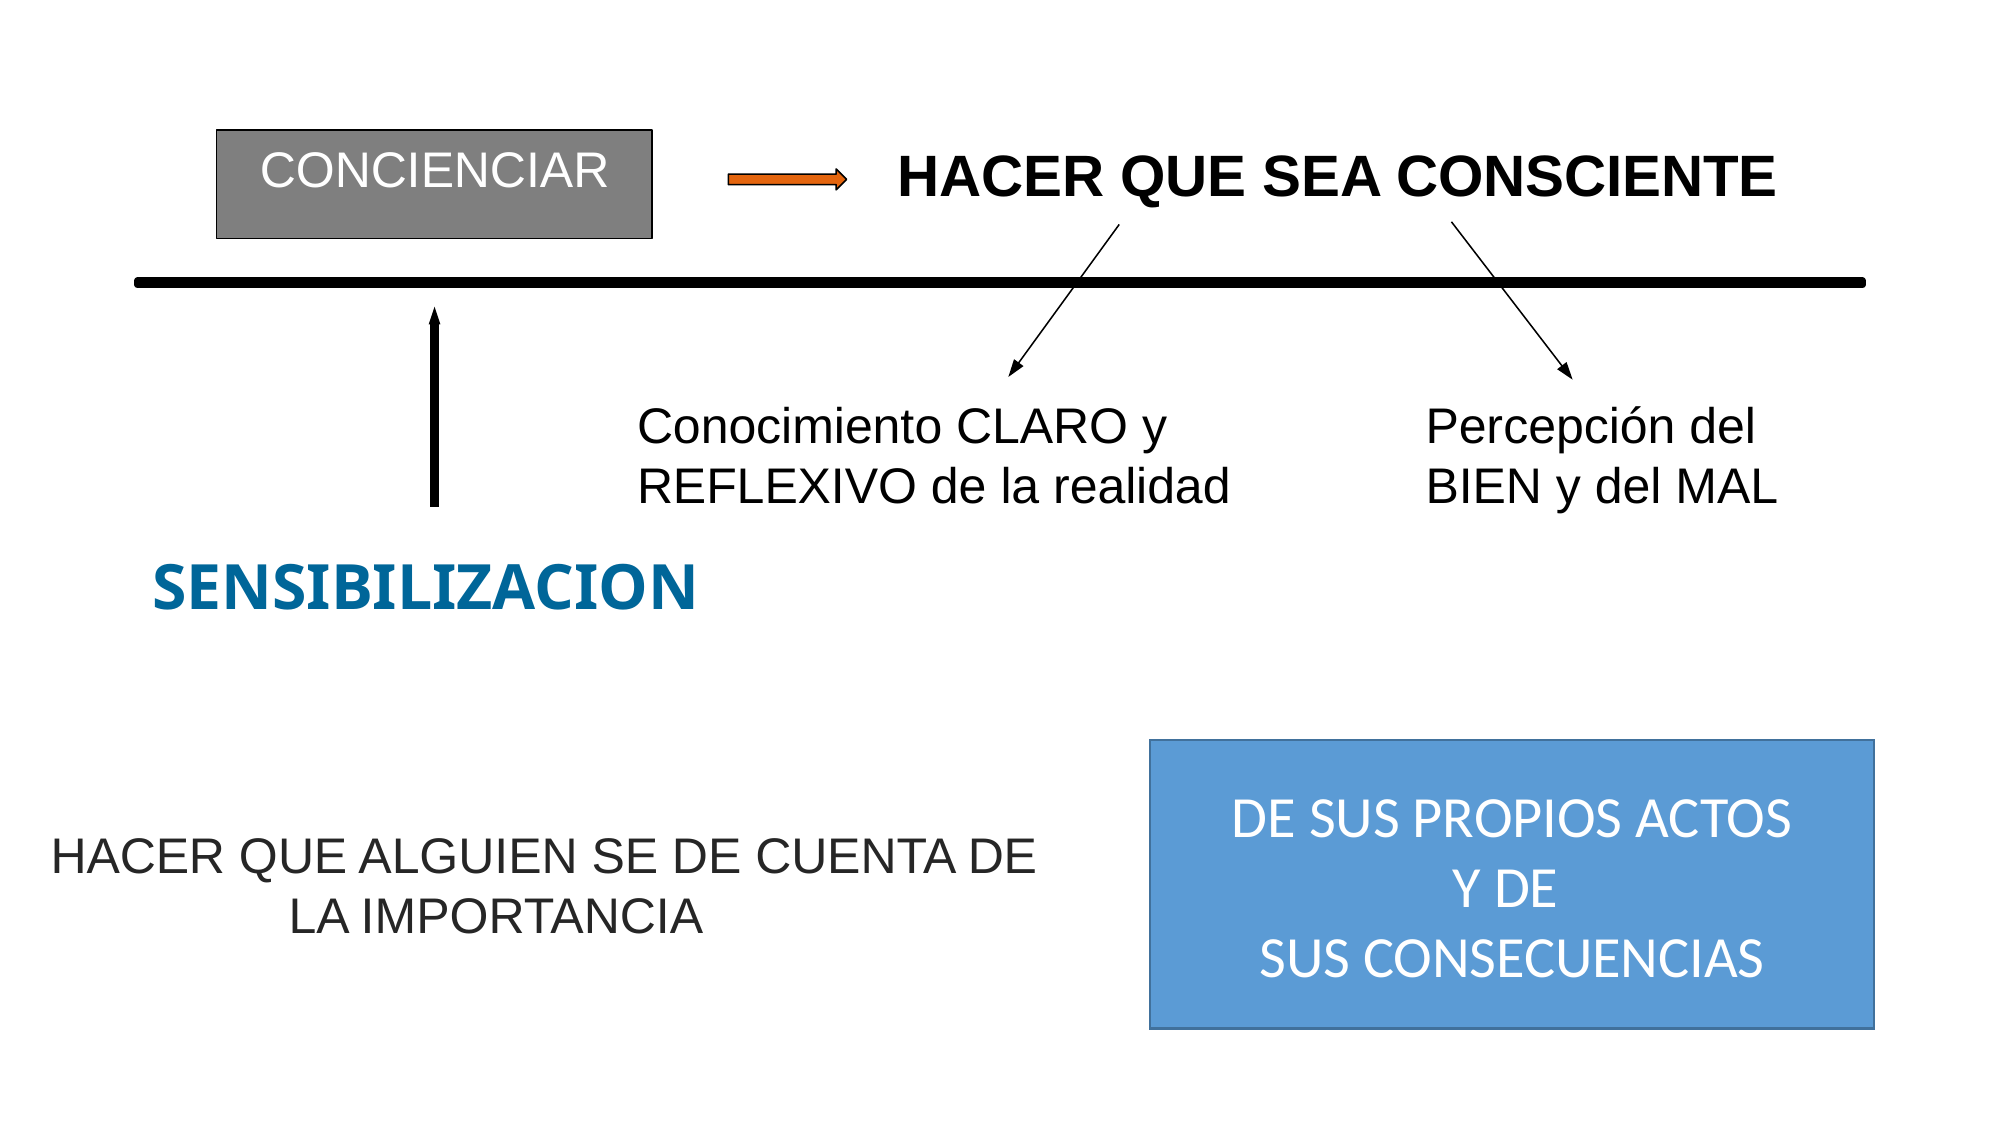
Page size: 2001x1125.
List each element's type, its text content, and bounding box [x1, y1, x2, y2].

text_box DE SUS PROPIOS ACTOS Y DE SUS CONSECUENCIAS [1150, 740, 1874, 1029]
text_box [728, 168, 847, 190]
text_box HACER QUE ALGUIEN SE DE CUENTA DE LA IMPORTANCIA [36, 816, 1053, 951]
text_box Percepción del BIEN y del MAL [1410, 385, 1897, 522]
text_box Conocimiento CLARO y REFLEXIVO de la realidad [622, 385, 1264, 522]
text_box HACER QUE SEA CONSCIENTE [882, 130, 1814, 217]
text_box SENSIBILIZACION [78, 547, 737, 708]
text_box CONCIENCIAR [217, 130, 652, 239]
